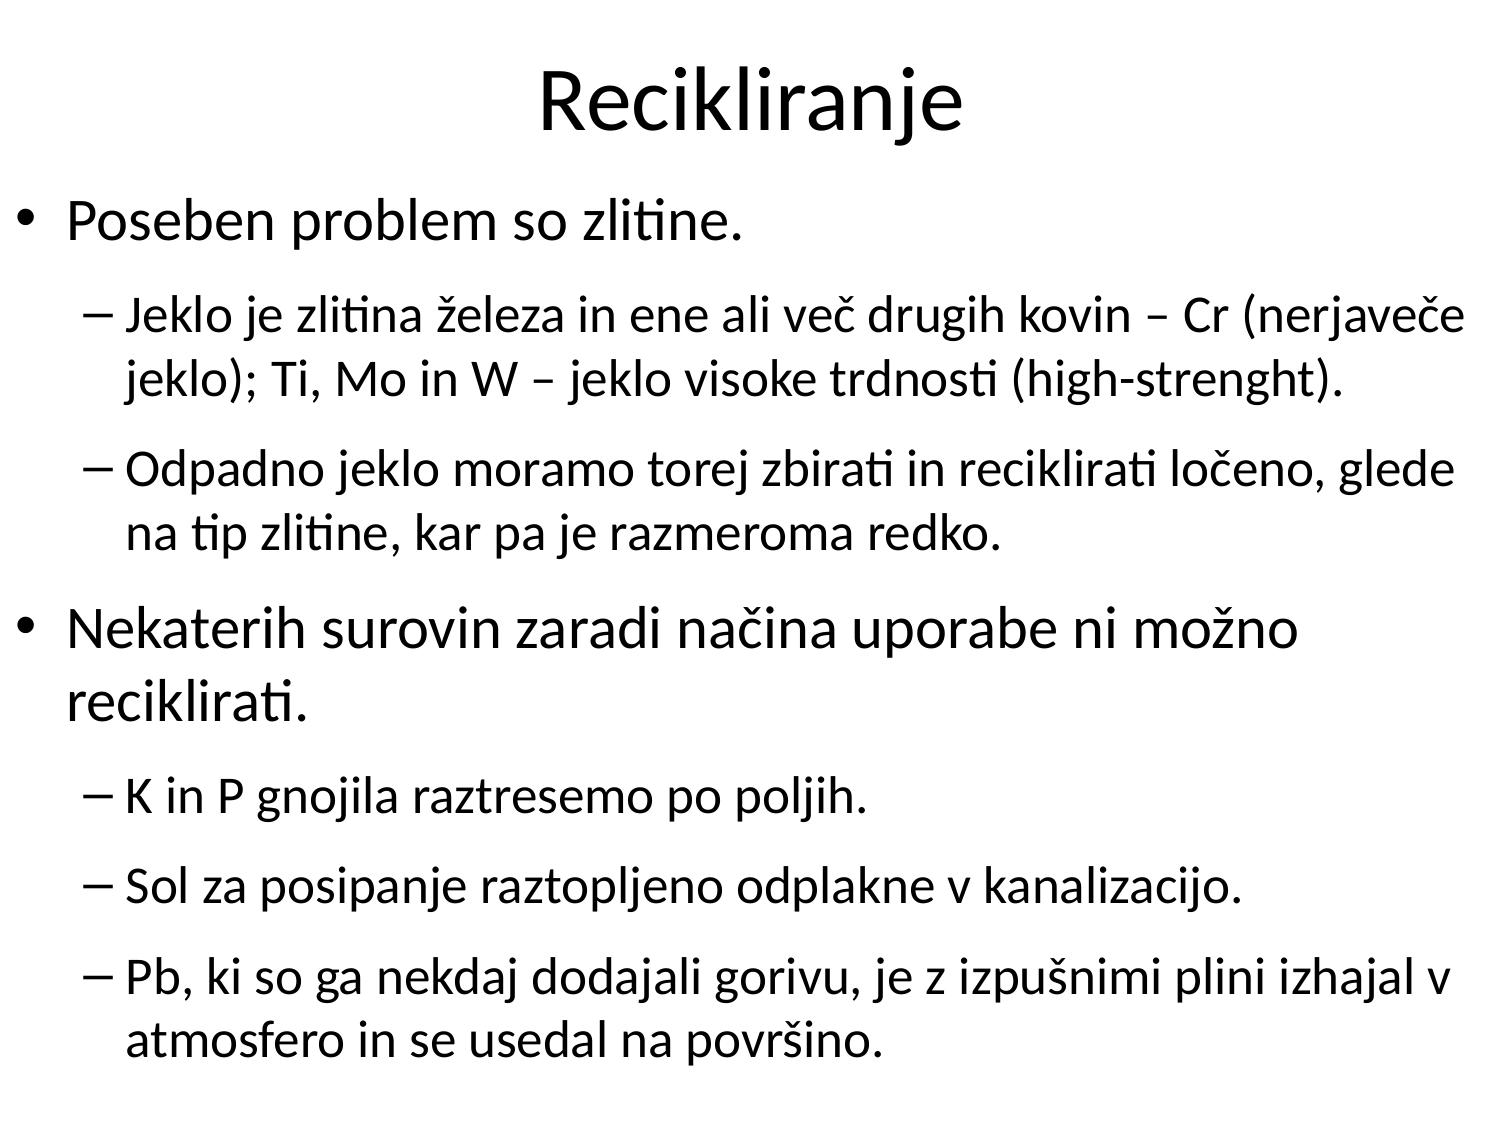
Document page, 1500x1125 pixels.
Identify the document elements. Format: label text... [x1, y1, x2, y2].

list Poseben problem so zlitine. Jeklo je zlitina železa in ene ali več drugih kovin – Cr (nerjaveče jeklo); Ti, Mo in W – jeklo visoke trdnosti (high-strenght). Odpadno jeklo moramo torej zbirati in reciklirati ločeno, glede na tip zlitine, kar pa je razmeroma redko. Nekaterih surovin zaradi načina uporabe ni možno reciklirati. K in P gnojila raztresemo po poljih. Sol za posipanje raztopljeno odplakne v kanalizacijo. Pb, ki so ga nekdaj dodajali gorivu, je z izpušnimi plini izhajal v atmosfero in se usedal na površino. [0, 172, 1500, 1125]
title Recikliranje [76, 0, 1427, 172]
